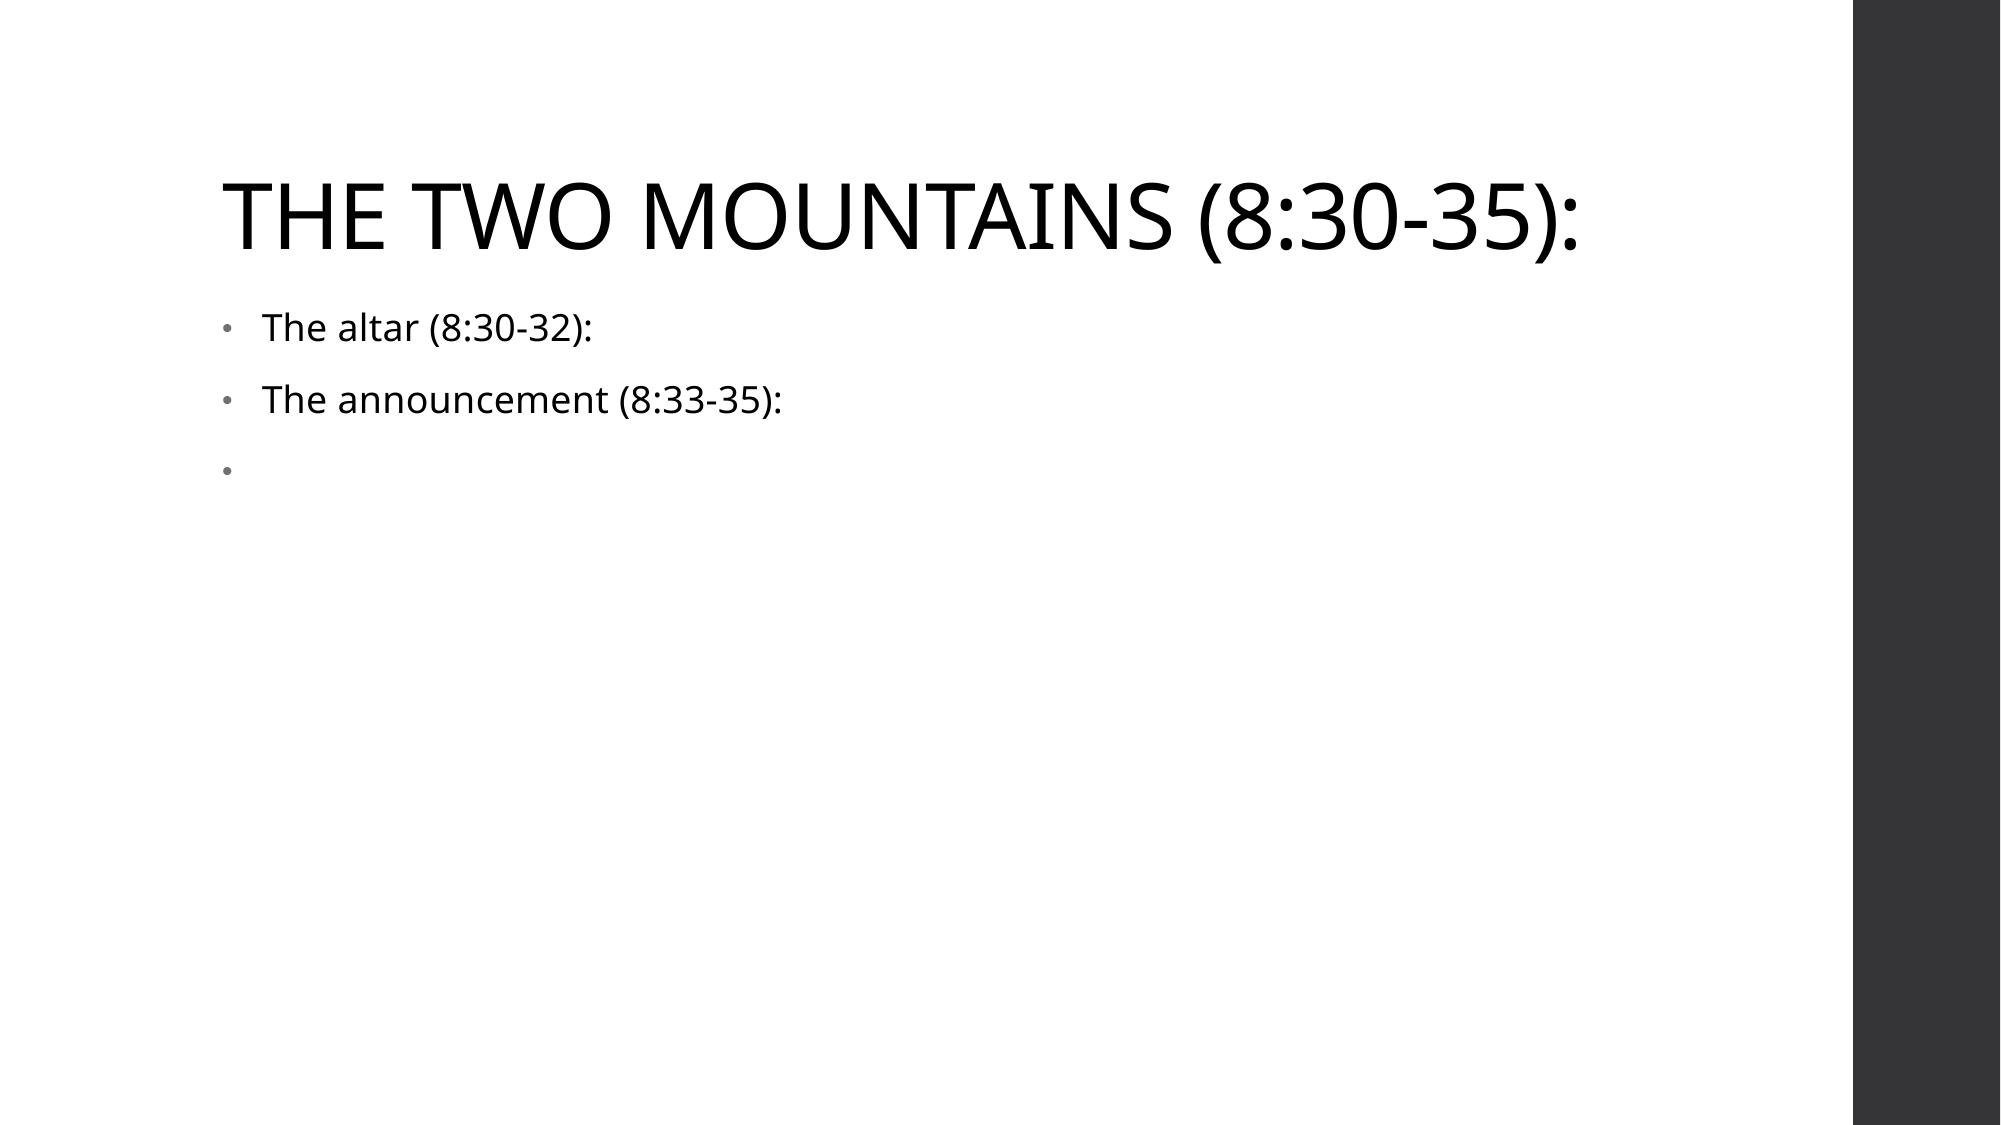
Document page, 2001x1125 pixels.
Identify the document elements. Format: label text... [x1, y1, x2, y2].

title THE TWO MOUNTAINS (8:30-35): [206, 60, 1797, 278]
list The altar (8:30-32): The announcement (8:33-35): [206, 299, 1617, 1014]
